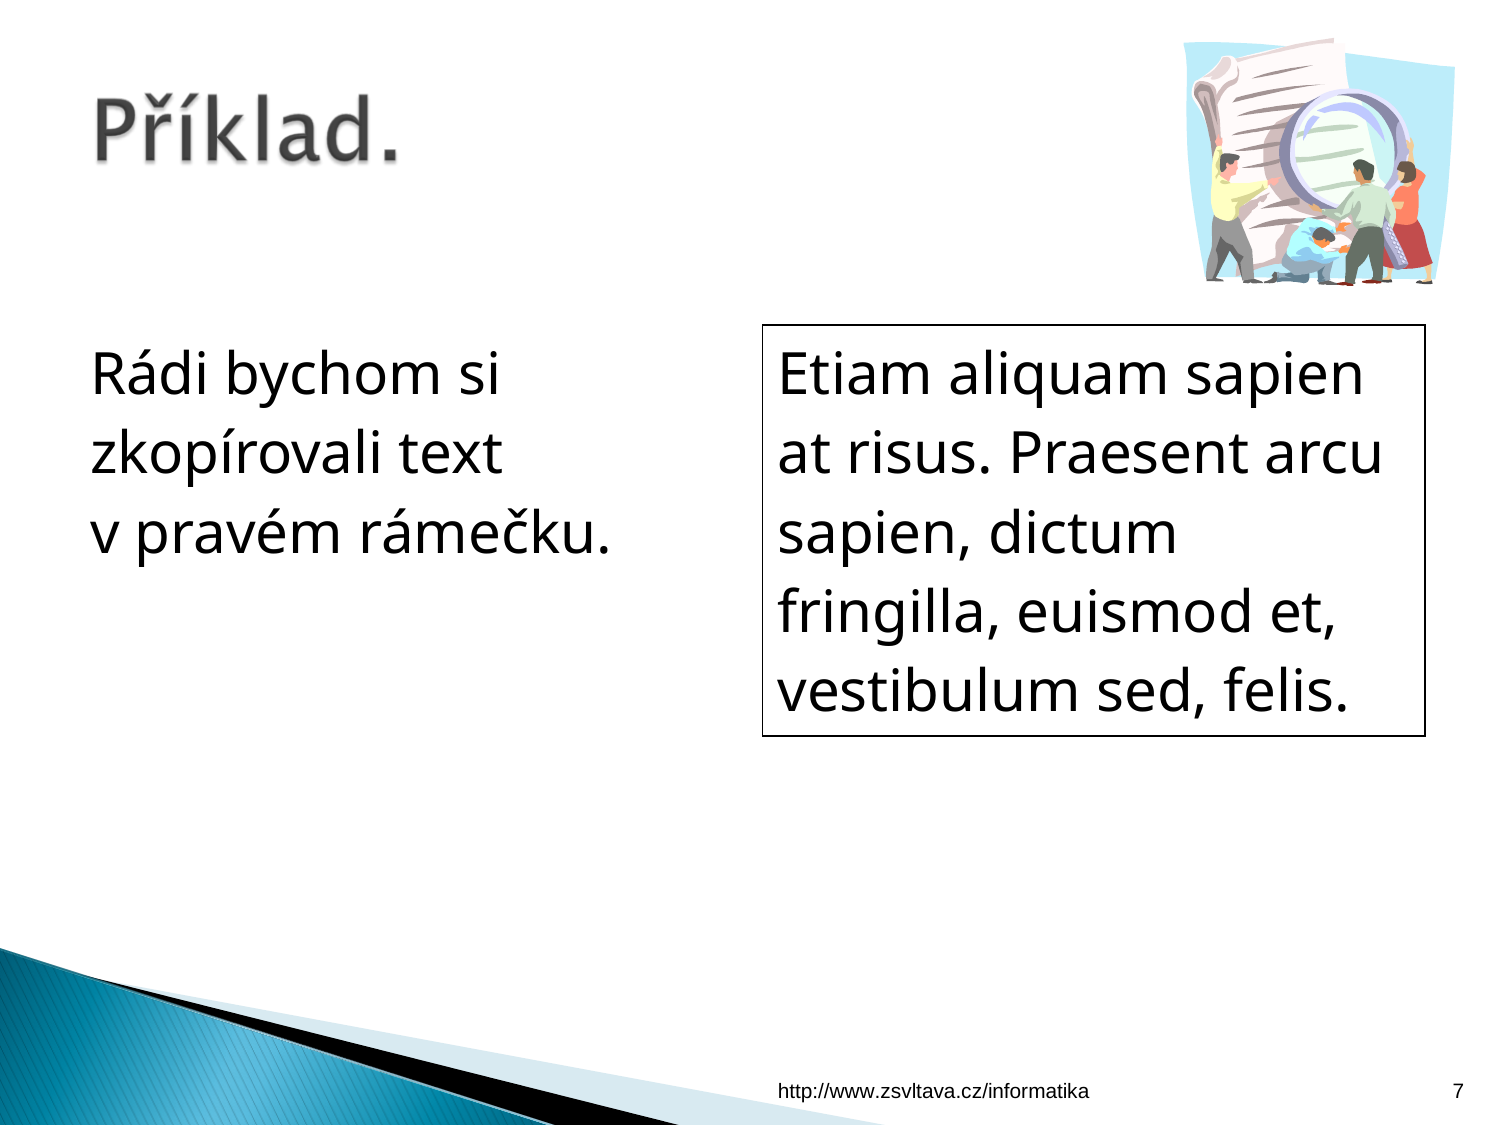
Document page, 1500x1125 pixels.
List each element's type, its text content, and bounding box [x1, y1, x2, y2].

list Etiam aliquam sapien at risus. Praesent arcu sapien, dictum fringilla, euismod et, vestibulum sed, felis. [762, 324, 1426, 705]
text_box 9 [1418, 1051, 1479, 1112]
picture [0, 946, 559, 1125]
picture [1183, 35, 1458, 289]
text_box http://www.zsvltava.cz/informatika [718, 1051, 1105, 1112]
list Rádi bychom si zkopírovali text v pravém rámečku. [75, 324, 738, 963]
text_box [32, 43, 1183, 235]
